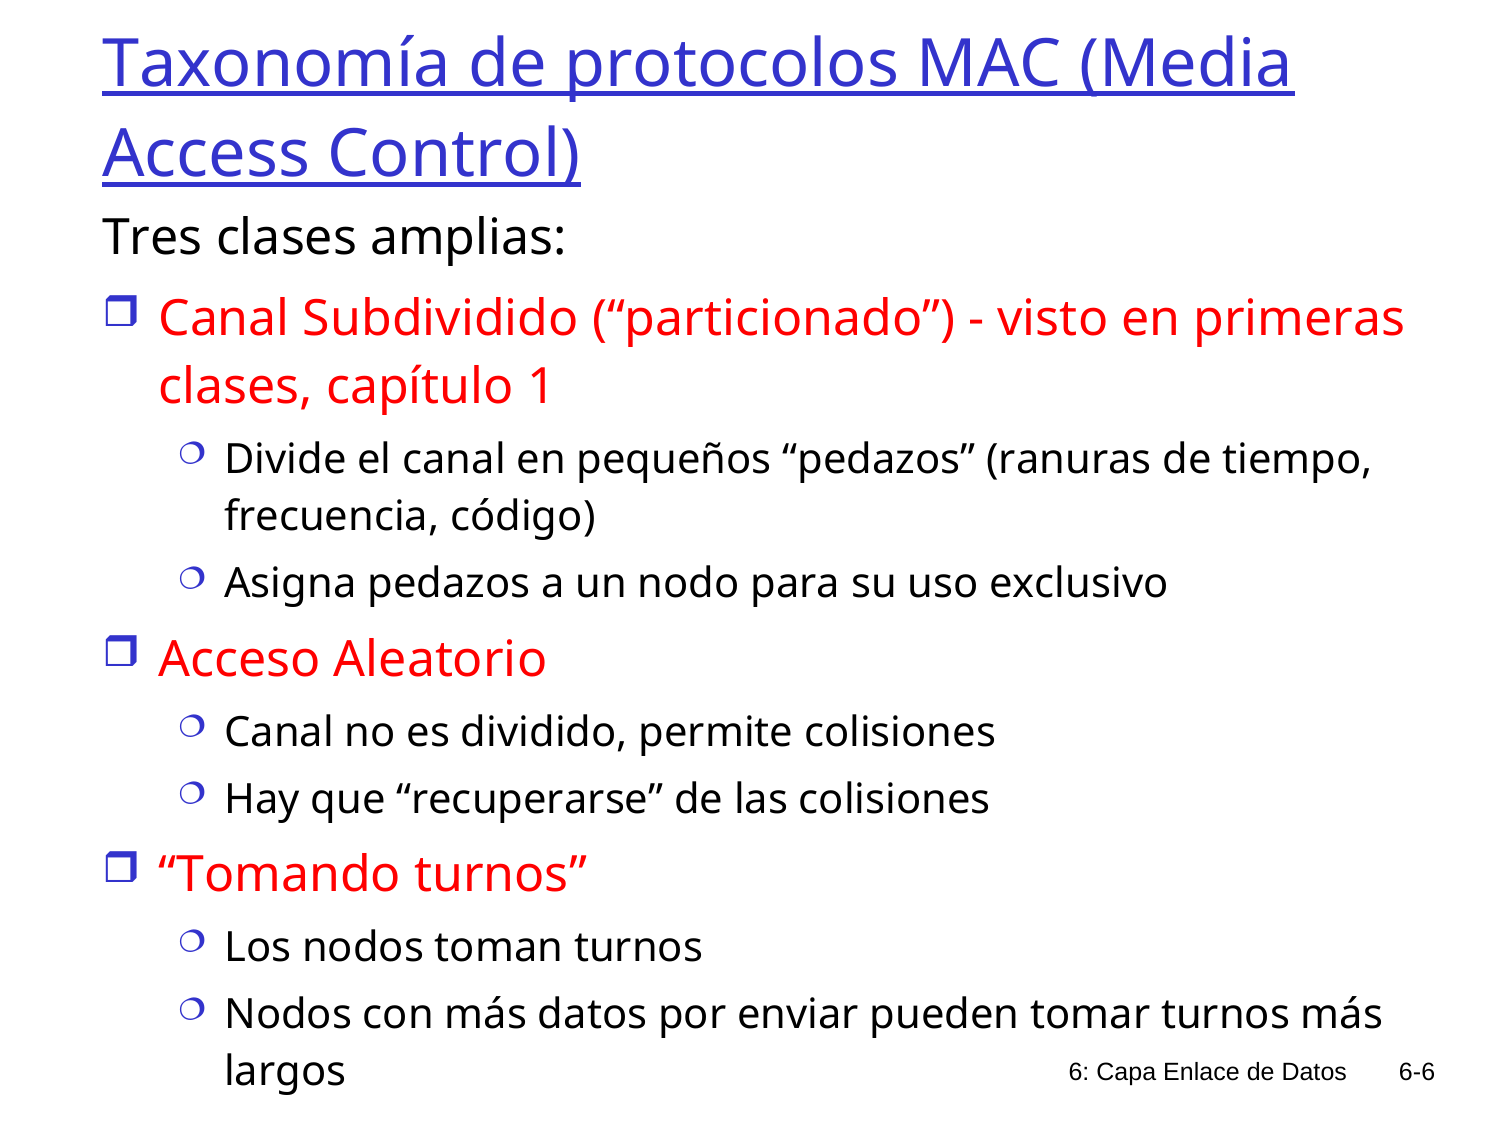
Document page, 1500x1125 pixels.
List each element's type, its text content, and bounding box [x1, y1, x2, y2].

title Taxonomía de protocolos MAC (Media Access Control) [87, 23, 1426, 188]
list Tres clases amplias: Canal Subdividido (“particionado”) - visto en primeras clases, capítulo 1 Divide el canal en pequeños “pedazos” (ranuras de tiempo, frecuencia, código) Asigna pedazos a un nodo para su uso exclusivo Acceso Aleatorio Canal no es dividido, permite colisiones Hay que “recuperarse” de las colisiones “Tomando turnos” Los nodos toman turnos Nodos con más datos por enviar pueden tomar turnos más largos [87, 193, 1426, 1029]
